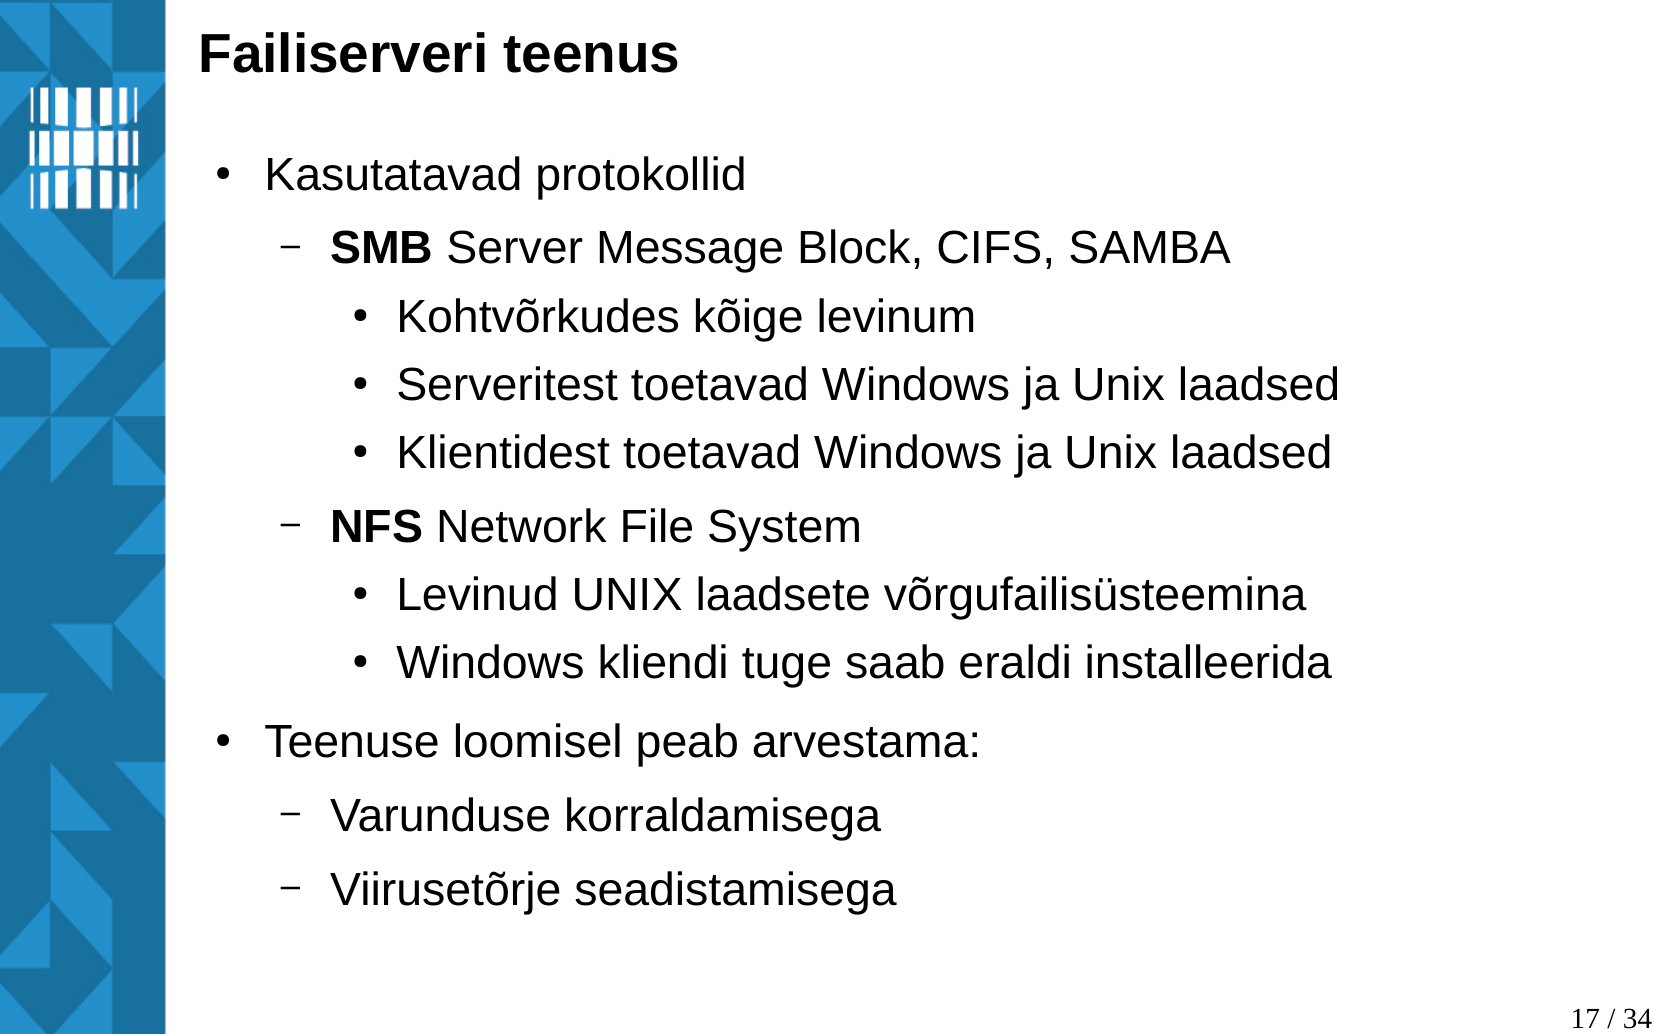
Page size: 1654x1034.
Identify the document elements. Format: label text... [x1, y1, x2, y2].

title Failiserveri teenus [198, 11, 1601, 95]
list Kasutatavad protokollid SMB Server Message Block, CIFS, SAMBA Kohtvõrkudes kõige levinum Serveritest toetavad Windows ja Unix laadsed Klientidest toetavad Windows ja Unix laadsed NFS Network File System Levinud UNIX laadsete võrgufailisüsteemina Windows kliendi tuge saab eraldi installeerida Teenuse loomisel peab arvestama: Varunduse korraldamisega Viirusetõrje seadistamisega [198, 148, 1595, 916]
